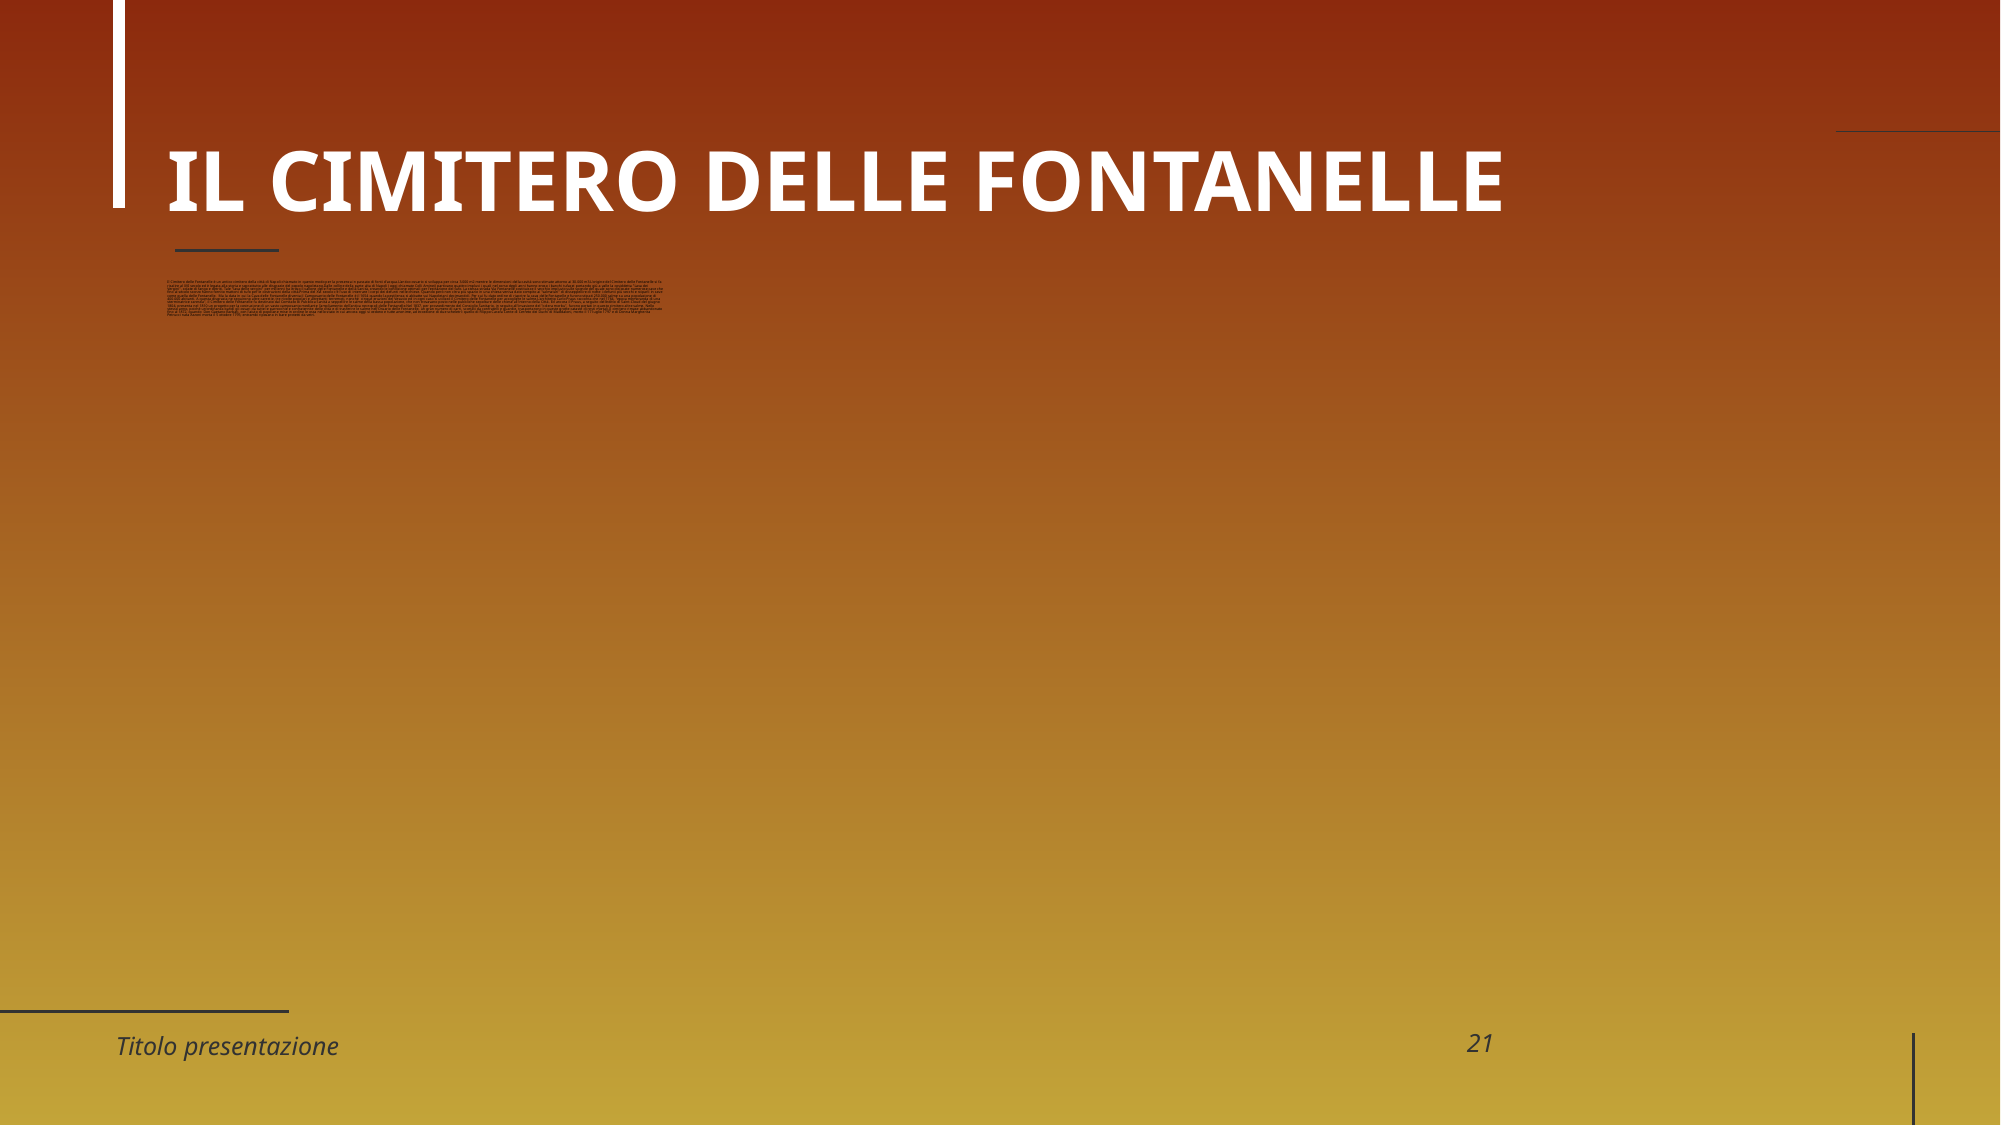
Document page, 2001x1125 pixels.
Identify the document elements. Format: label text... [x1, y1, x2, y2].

title IL CIMITERO DELLE FONTANELLE [152, 75, 1789, 271]
text_box Titolo presentazione [100, 1015, 636, 1075]
list Il Cimitero delle Fontanelle è un antico cimitero della città di Napoli chiamato in questo modo per la presenza in passato di fonti d'acqua.L'antico ossario si sviluppa per circa 3.000 m2 mentre le dimensioni della cavità sono stimate attorno ai 30.000 m3.L'origine del Cimitero delle Fontanelle si fa risalire al XVI secolo ed è legata alla storia e soprattutto alle disgrazie del popolo napoletano.Dalle colline della parte alta di Napoli ( oggi chiamate Colli Aminei) partivano quattro impluvi i quali nel corso degli anni hanno eroso i banchi tufacei portando giù a valle la cosiddetta "Lava dei Vergini", colate di fango e detriti. Tale "lava delle vergini" per millenni ha eroso il vallone delle Fontanelle e della Sanità, creando le condizione ottimali per l'estrazione del tufo. La stessa strada Via Fontanelle costituisce il vecchio impluvio sulle sponde del quale sono dislocate numerose cave che fino al secolo scorzo hanno fornito mattoni di tufo per le costruzioni della città.Prima del XVI secolo c'è l'uso di interrare i corpi dei defunti nelle chiese. Quando però non c'era più spazio in una chiesa veniva dato compito ai "salmatari" di disseppellire di notte i defunti più vecchi e stiparli in cave come quella delle Fontanelle. Ma la data in cui la Cava delle Fontanelle diventa il Camposanto delle Fontanelle è il 1654 quando la pestilenza si abbatte sui Napoletani decimandoli. Per cui fu dato ordine di riaprire la cava delle Fontanelle e furono stipati 250.000 salme su una popolazione di 400.000 abitanti. A questa disgrazia ne seguirono altre carestie, tre rivolte popolari e altrettanti terremoti, nonché cinque eruzioni del Vesuvio ed in ogni caso si utilizzò il Cimitero delle Fontanelle per accogliere le salme.L'architetto Carlo Praus racconta che nel 1764, "epoca memoranda di una sterminatrice carestia", il Cimitero delle Fontanelle fu destinato dal Comitato di Pubblica Sanità a seppellire le salme della bassa popolazione, che non trovavano posto nelle pubbliche sepolture delle chiese all'interno della Città. Ed ancora il Praus, a seguito dell'editto di Saint-Cloud del giugno 1804, presenta nel 1810 un progetto per la costruzione di un vasto camposanto mediante l'ampliamento dell'antica necropoli delle Fontanelle.Nel 1837, per provvedimento del Consiglio Sanitario, in seguito all'invasione del "colera morbu", furono portati in questo cimitero altre salme. Nello stesso anno, poiché un'ordinanza bandì gli ossari da tutte le parrocchie e confraternite delle città e di trasferire le salme nell'Ossario delle Fontanelle, un gran numero di carri, scortati da confratelli e guardie, trasportarono in queste grotte cataste di resti mortali.Il cimitero rimase abbandonato fino al 1872, quando Don Gaetano Barbati, con l'aiuto di popolane mise in ordine le ossa nello stato in cui ancora oggi si vedono e tutte anonime, ad eccezione di due scheletri: quello di Filippo Carafa Conte di Cerreto dei Duchi di Maddaloni, morto il 17 luglio 1797 e di Donna Margherita Petrucci nata Azzoni morta il 5 ottobre 1795; entrambi riposano in bare protetti da vetri. [122, 271, 1789, 1018]
text_box ‹N› [1451, 1015, 1902, 1075]
